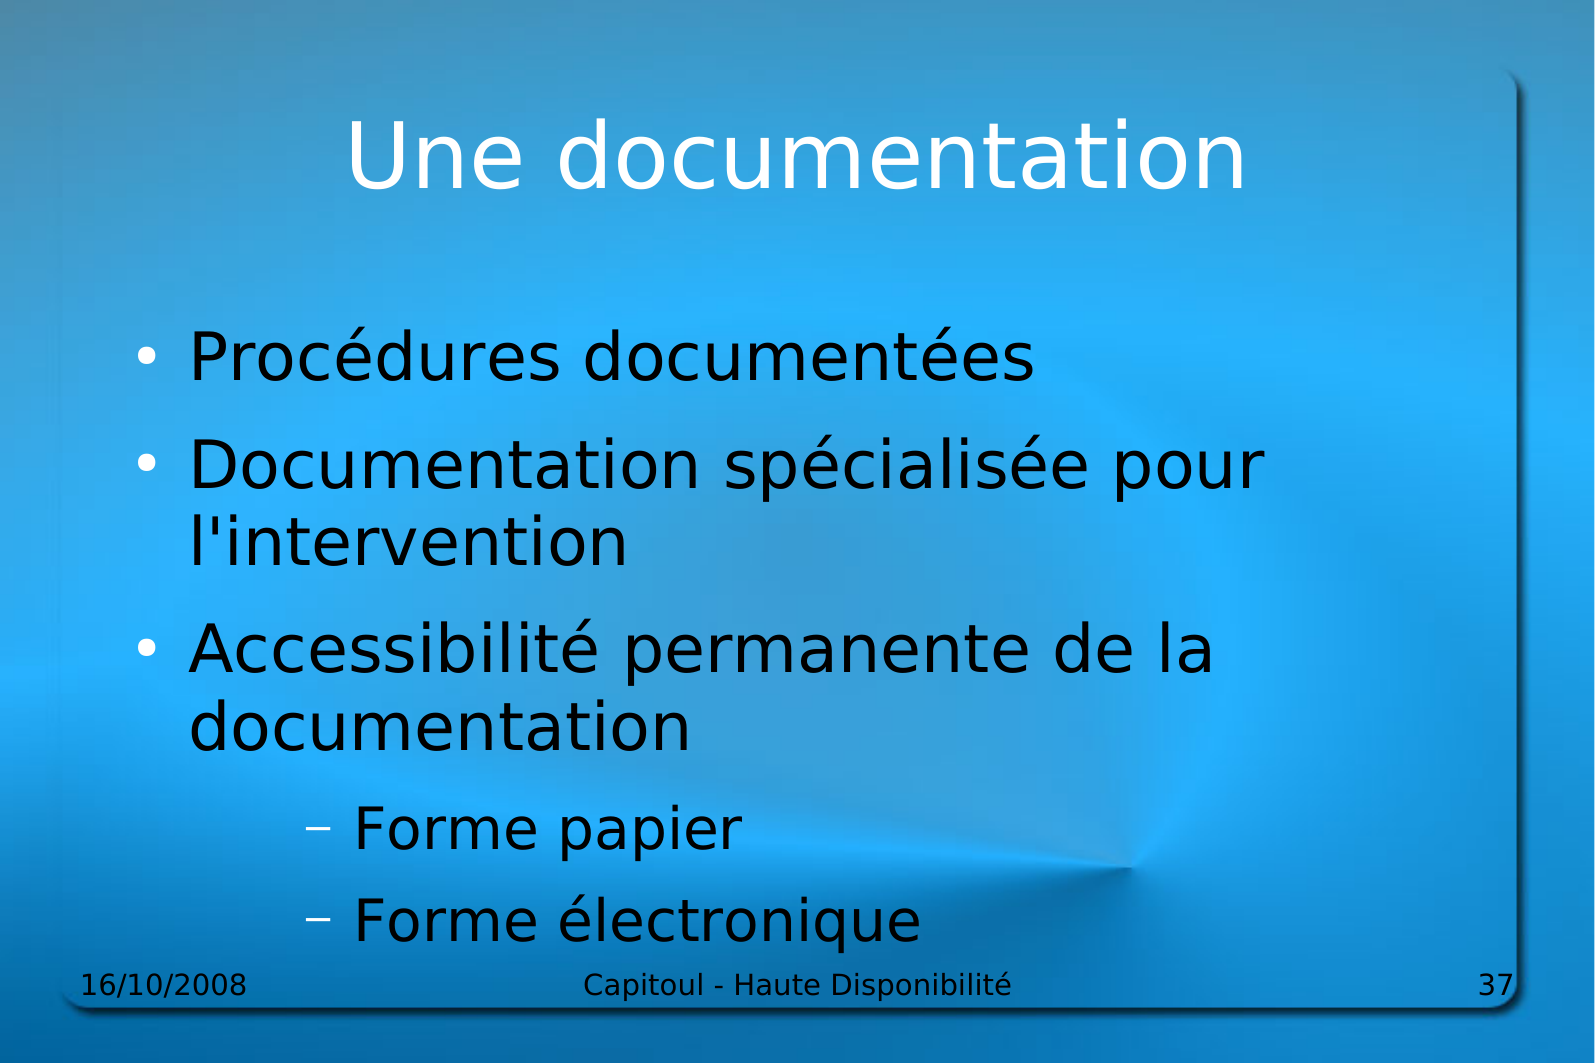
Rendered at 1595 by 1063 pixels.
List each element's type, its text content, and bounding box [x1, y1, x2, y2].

picture [0, 0, 1595, 1063]
list Procédures documentées Documentation spécialisée pour l'intervention Accessibilité permanente de la documentation Forme papier Forme électronique [117, 318, 1479, 956]
title Une documentation [117, 103, 1479, 211]
